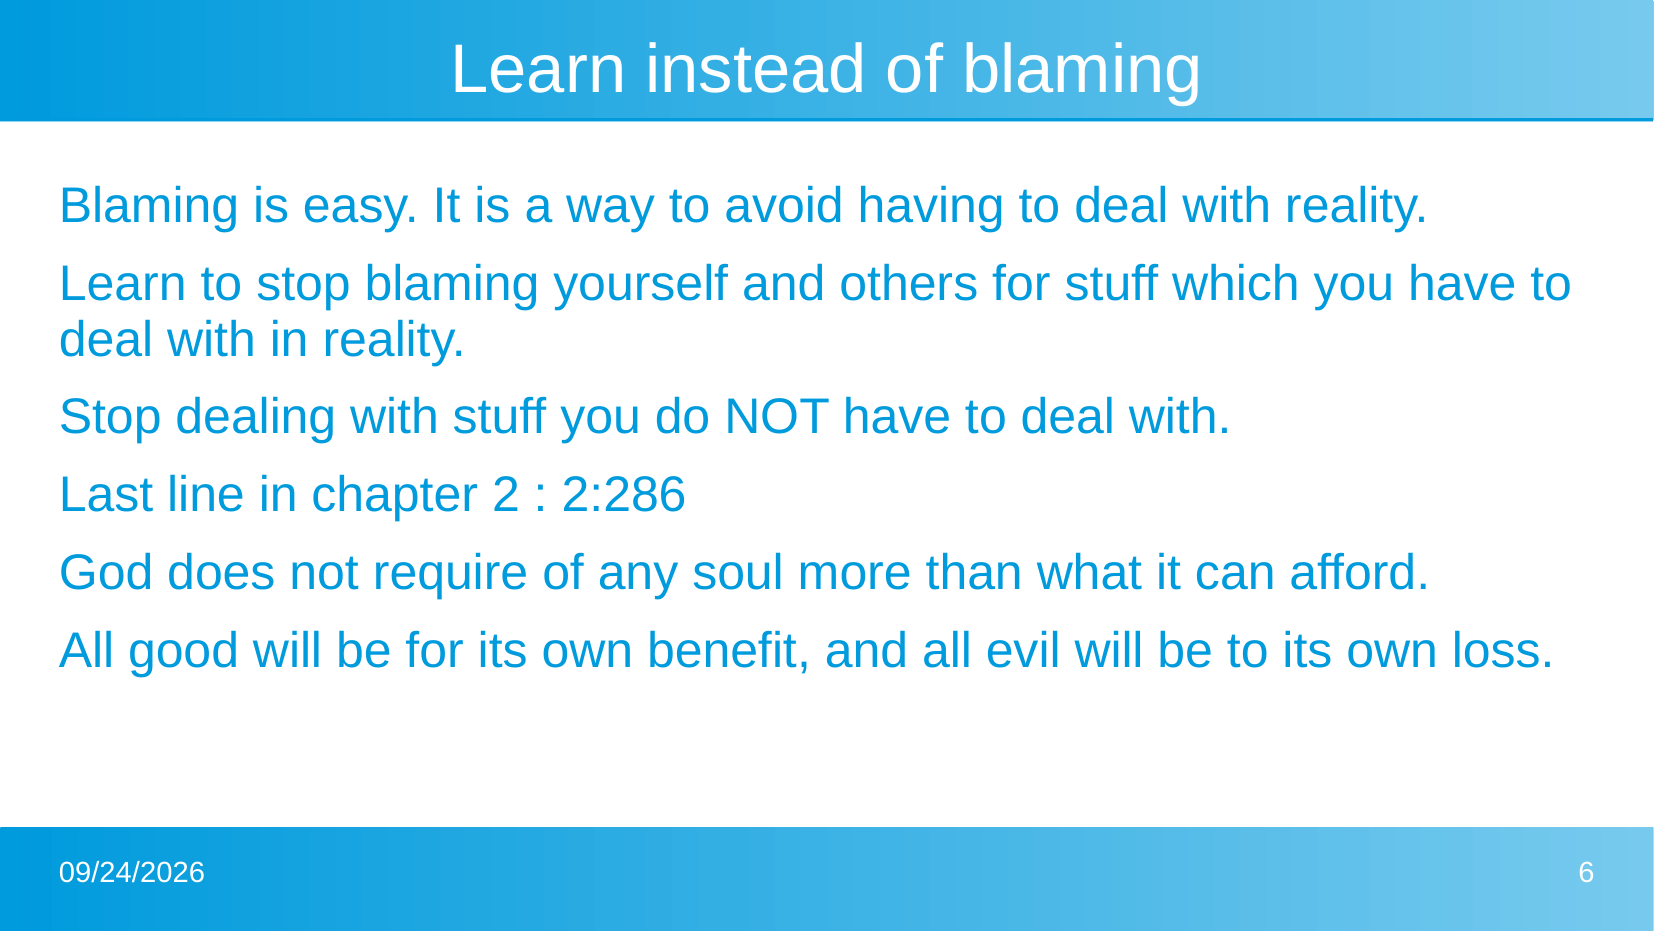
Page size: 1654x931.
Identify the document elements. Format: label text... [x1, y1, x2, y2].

list Blaming is easy. It is a way to avoid having to deal with reality. Learn to stop blaming yourself and others for stuff which you have to deal with in reality. Stop dealing with stuff you do NOT have to deal with. Last line in chapter 2 : 2:286 God does not require of any soul more than what it can afford. All good will be for its own benefit, and all evil will be to its own loss. [59, 177, 1595, 768]
title Learn instead of blaming [59, 29, 1595, 108]
